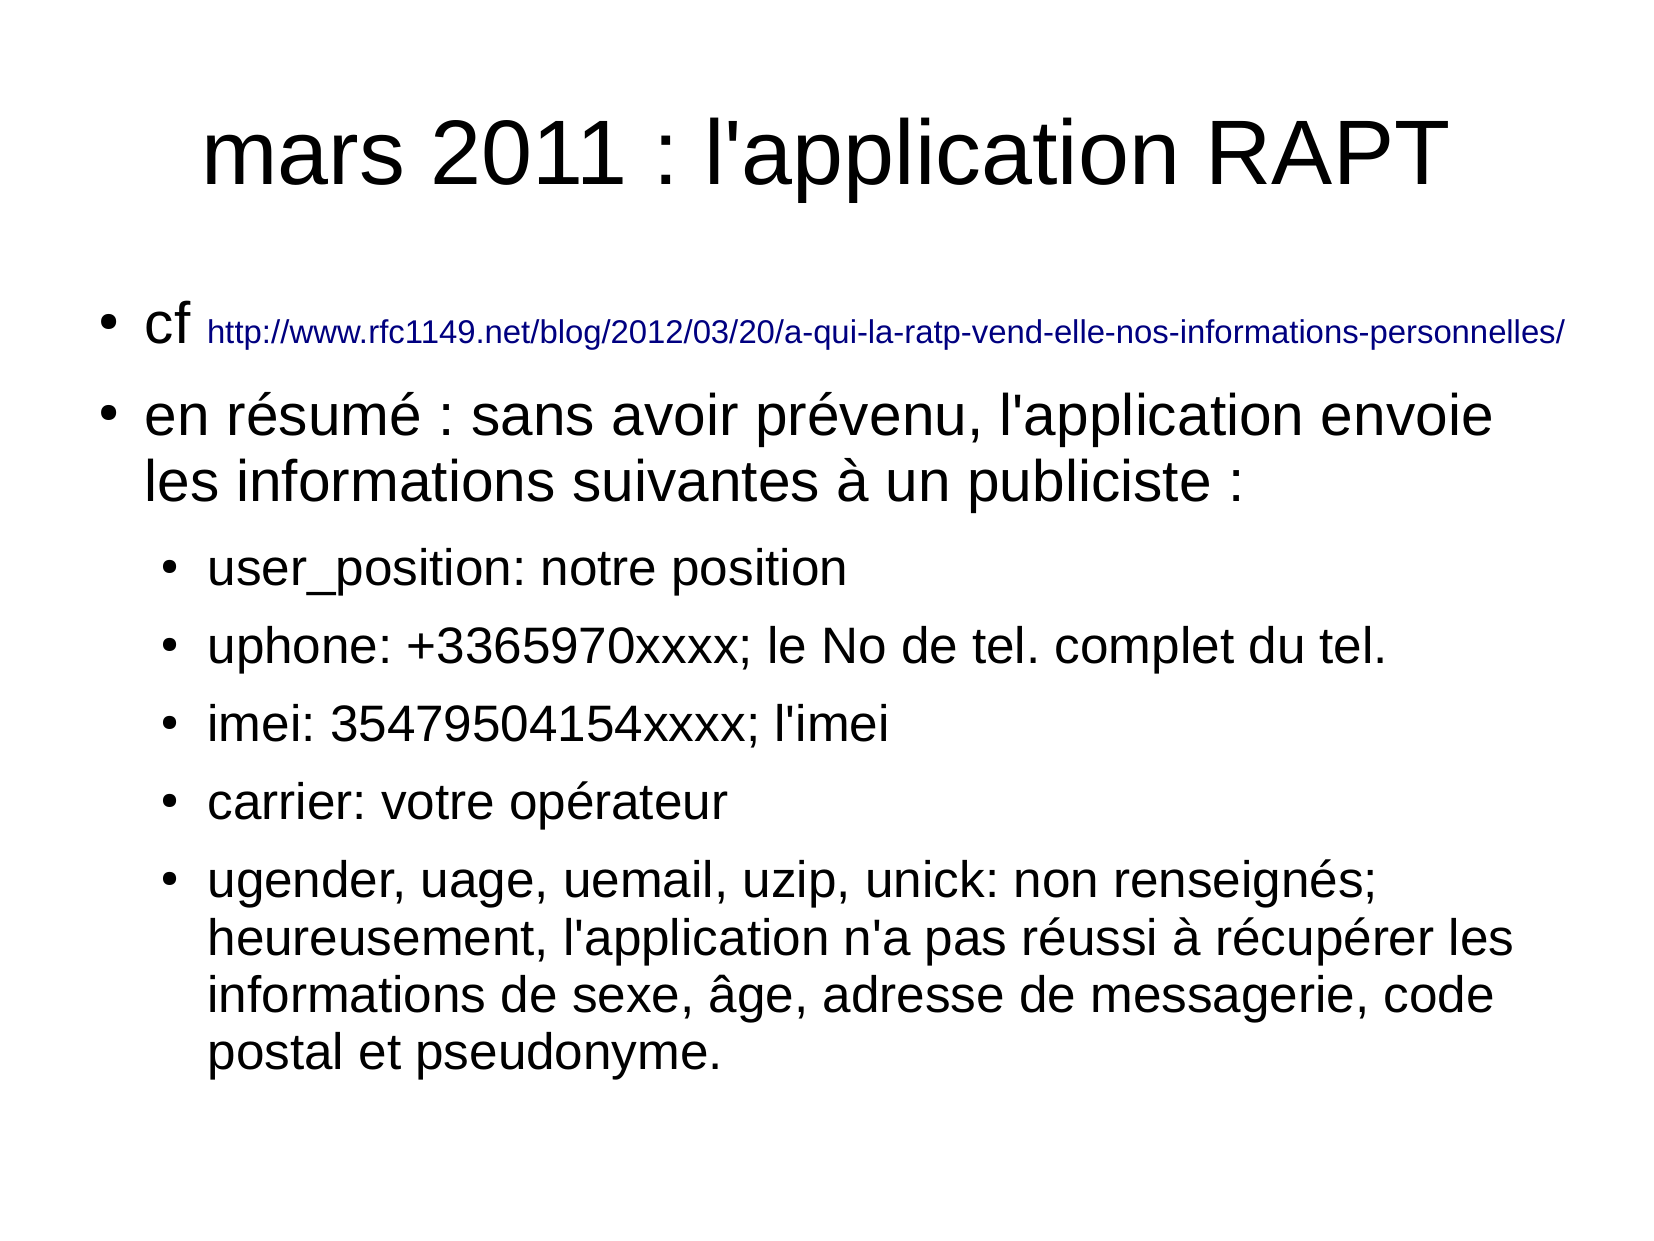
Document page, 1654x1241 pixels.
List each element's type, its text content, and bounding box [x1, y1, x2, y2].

list cf http://www.rfc1149.net/blog/2012/03/20/a-qui-la-ratp-vend-elle-nos-informations-personnelles/ en résumé : sans avoir prévenu, l'application envoie les informations suivantes à un publiciste : user_position: notre position uphone: +3365970xxxx; le No de tel. complet du tel. imei: 35479504154xxxx; l'imei carrier: votre opérateur ugender, uage, uemail, uzip, unick: non renseignés; heureusement, l'application n'a pas réussi à récupérer les informations de sexe, âge, adresse de messagerie, code postal et pseudonyme. [82, 290, 1571, 1109]
title mars 2011 : l'application RAPT [82, 49, 1571, 257]
